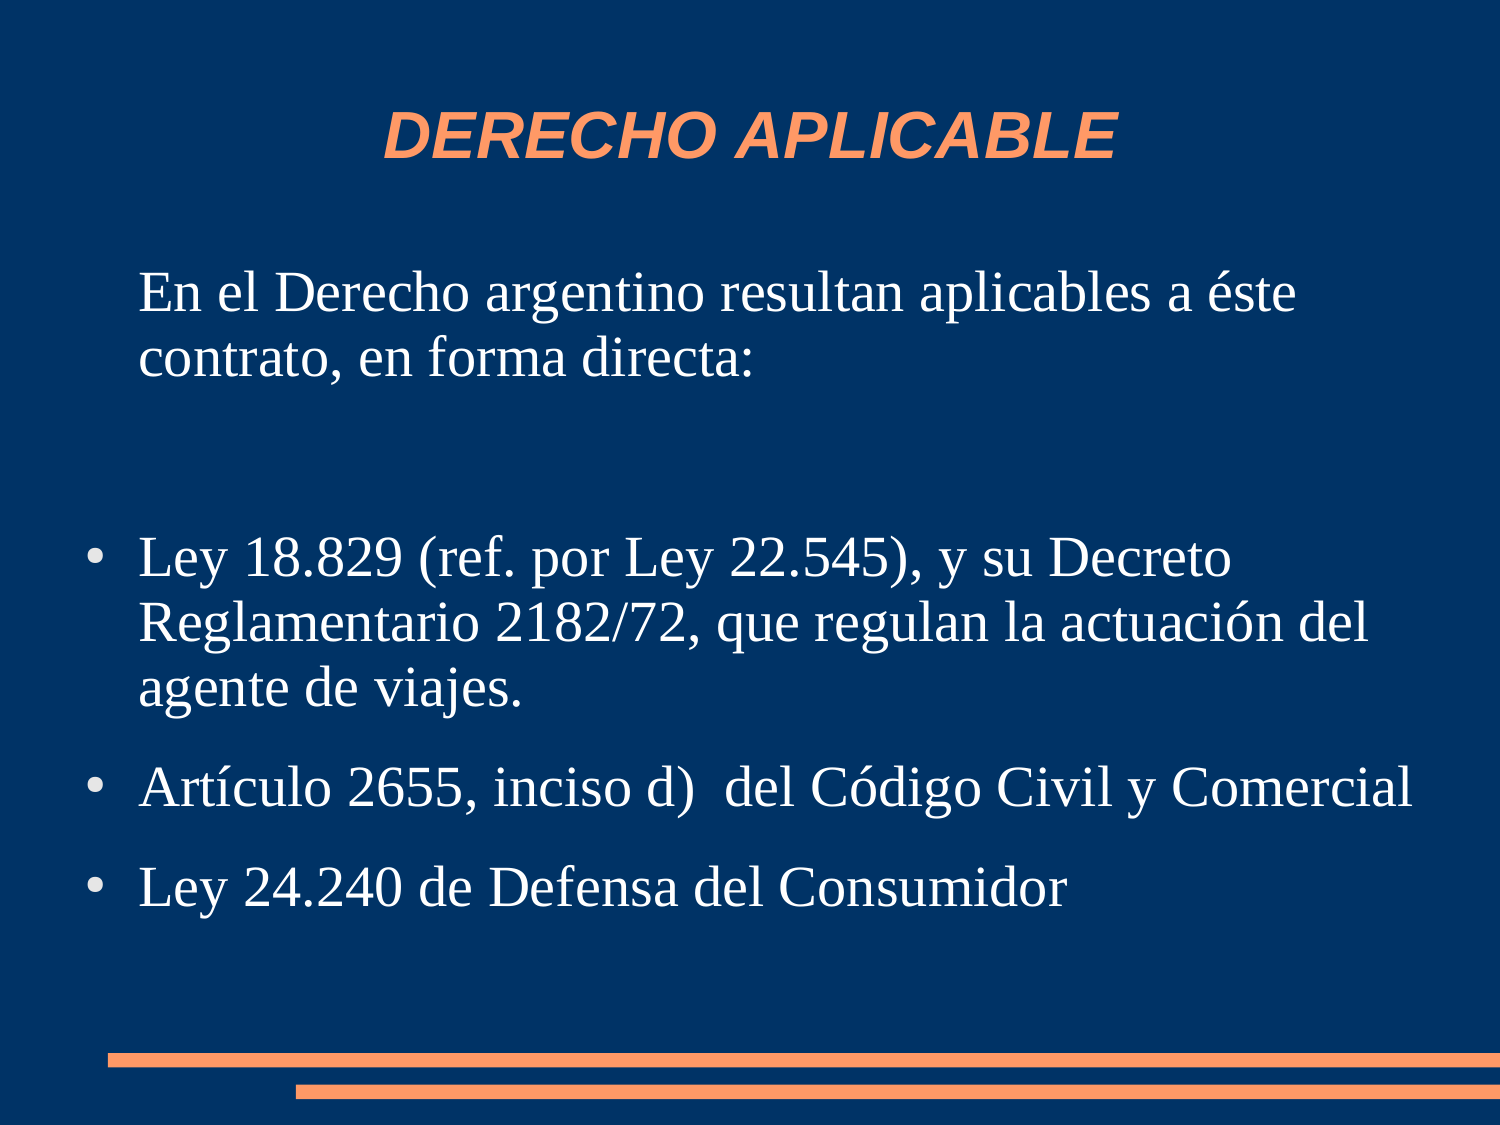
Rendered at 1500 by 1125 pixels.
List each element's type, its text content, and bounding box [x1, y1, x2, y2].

title DERECHO APLICABLE [110, 41, 1392, 230]
list En el Derecho argentino resultan aplicables a éste contrato, en forma directa: Ley 18.829 (ref. por Ley 22.545), y su Decreto Reglamentario 2182/72, que regulan la actuación del agente de viajes. Artículo 2655, inciso d) del Código Civil y Comercial Ley 24.240 de Defensa del Consumidor [67, 259, 1418, 1023]
